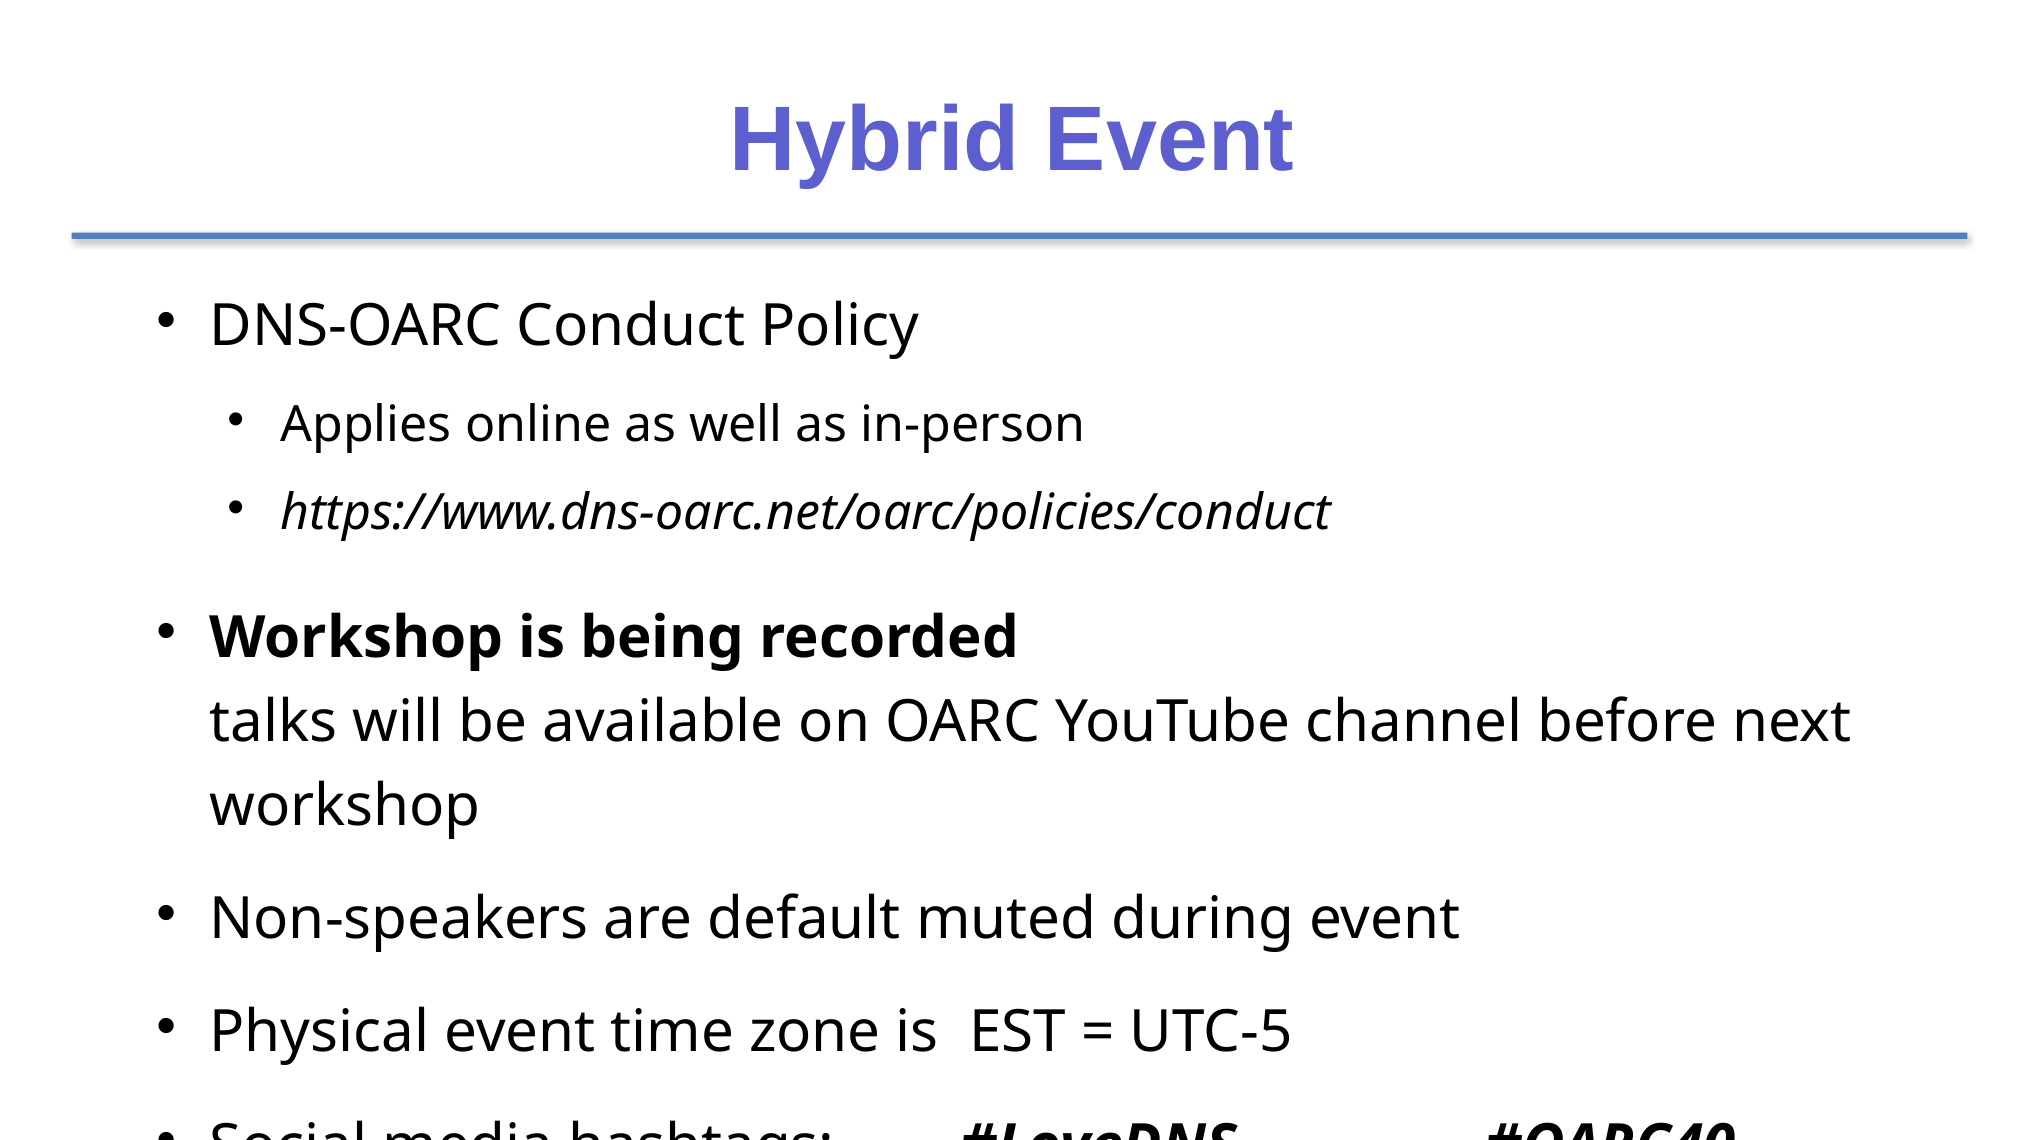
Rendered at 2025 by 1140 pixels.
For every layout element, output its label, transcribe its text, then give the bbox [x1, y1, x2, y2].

list DNS-OARC Conduct Policy Applies online as well as in-person https://www.dns-oarc.net/oarc/policies/conduct Workshop is being recorded talks will be available on OARC YouTube channel before next workshop Non-speakers are default muted during event Physical event time zone is EST = UTC-5 Social media hashtags: #LoveDNS #OARC40 [138, 295, 1962, 964]
title Hybrid Event [101, 45, 1924, 236]
